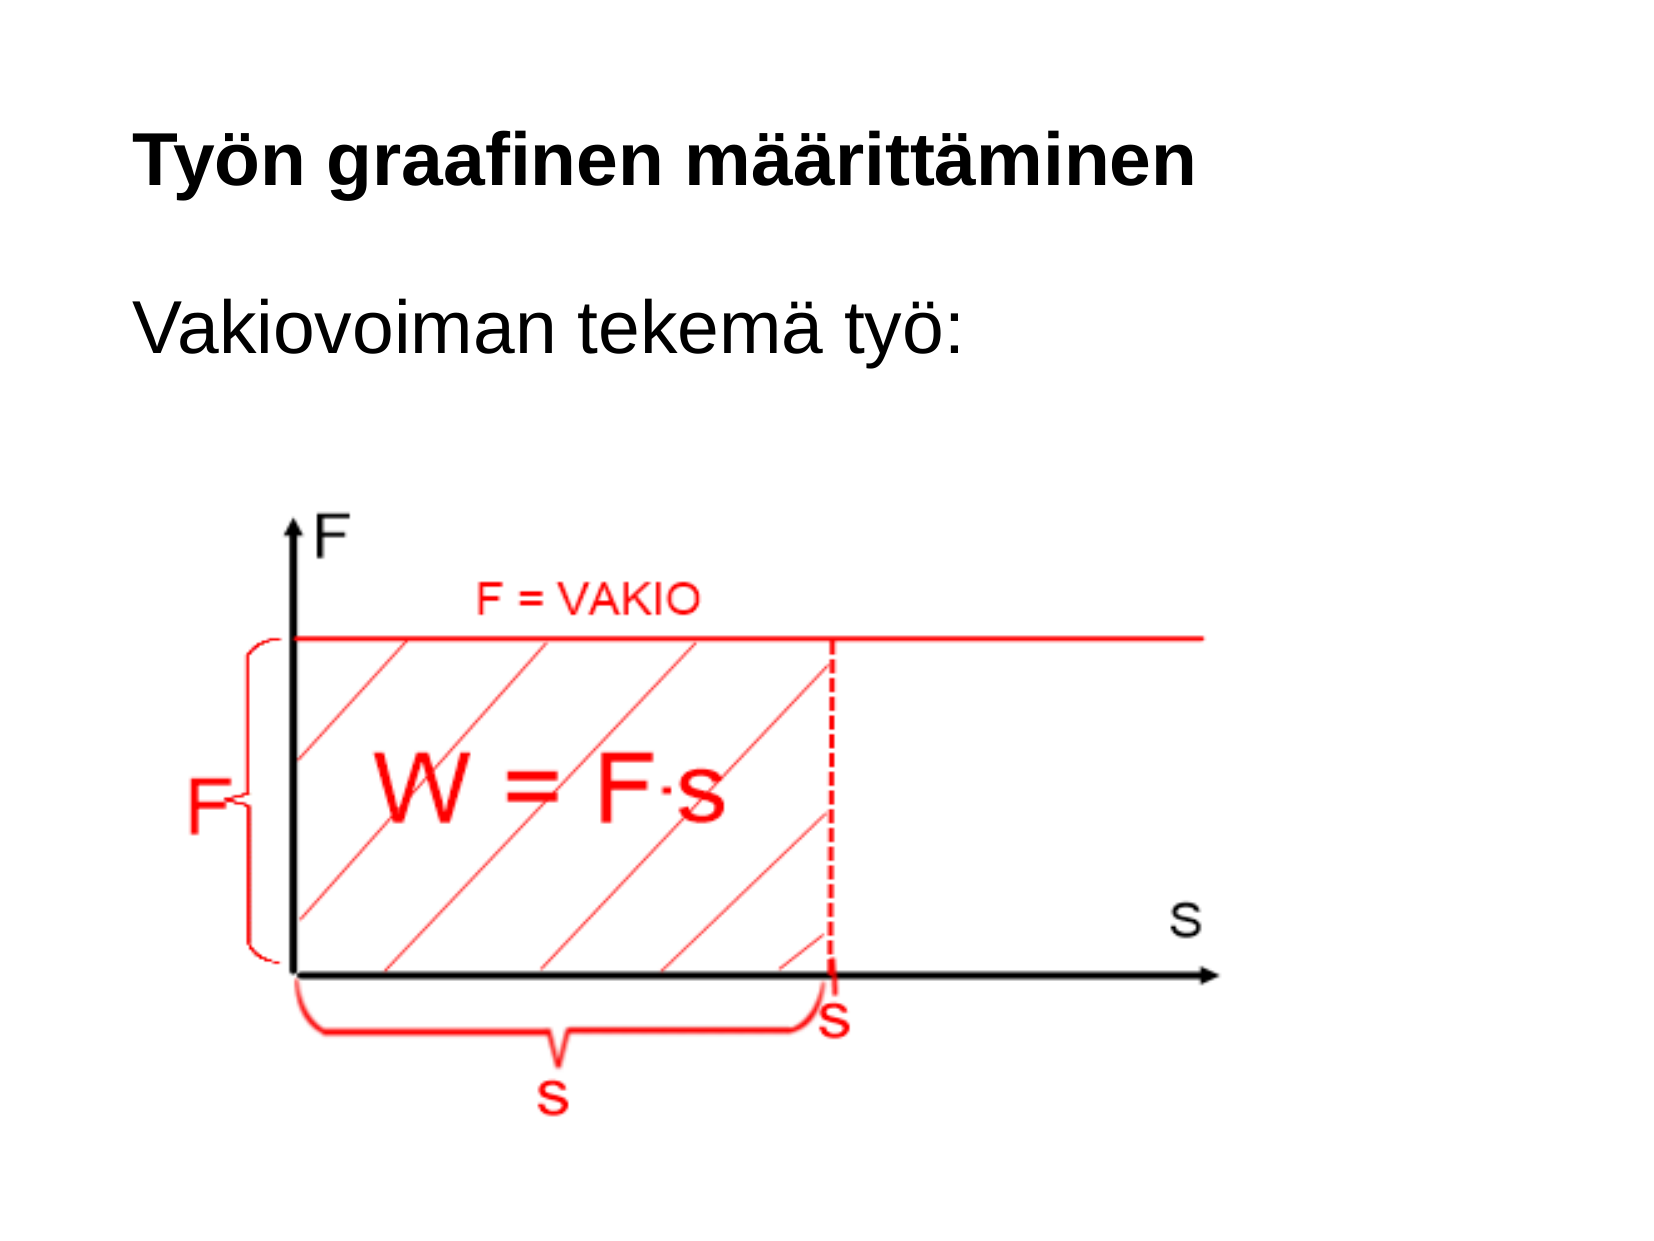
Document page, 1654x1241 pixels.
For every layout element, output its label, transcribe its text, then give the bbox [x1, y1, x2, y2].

picture [98, 421, 1312, 1205]
text_box Työn graafinen määrittäminen Vakiovoiman tekemä työ: [118, 109, 1505, 461]
